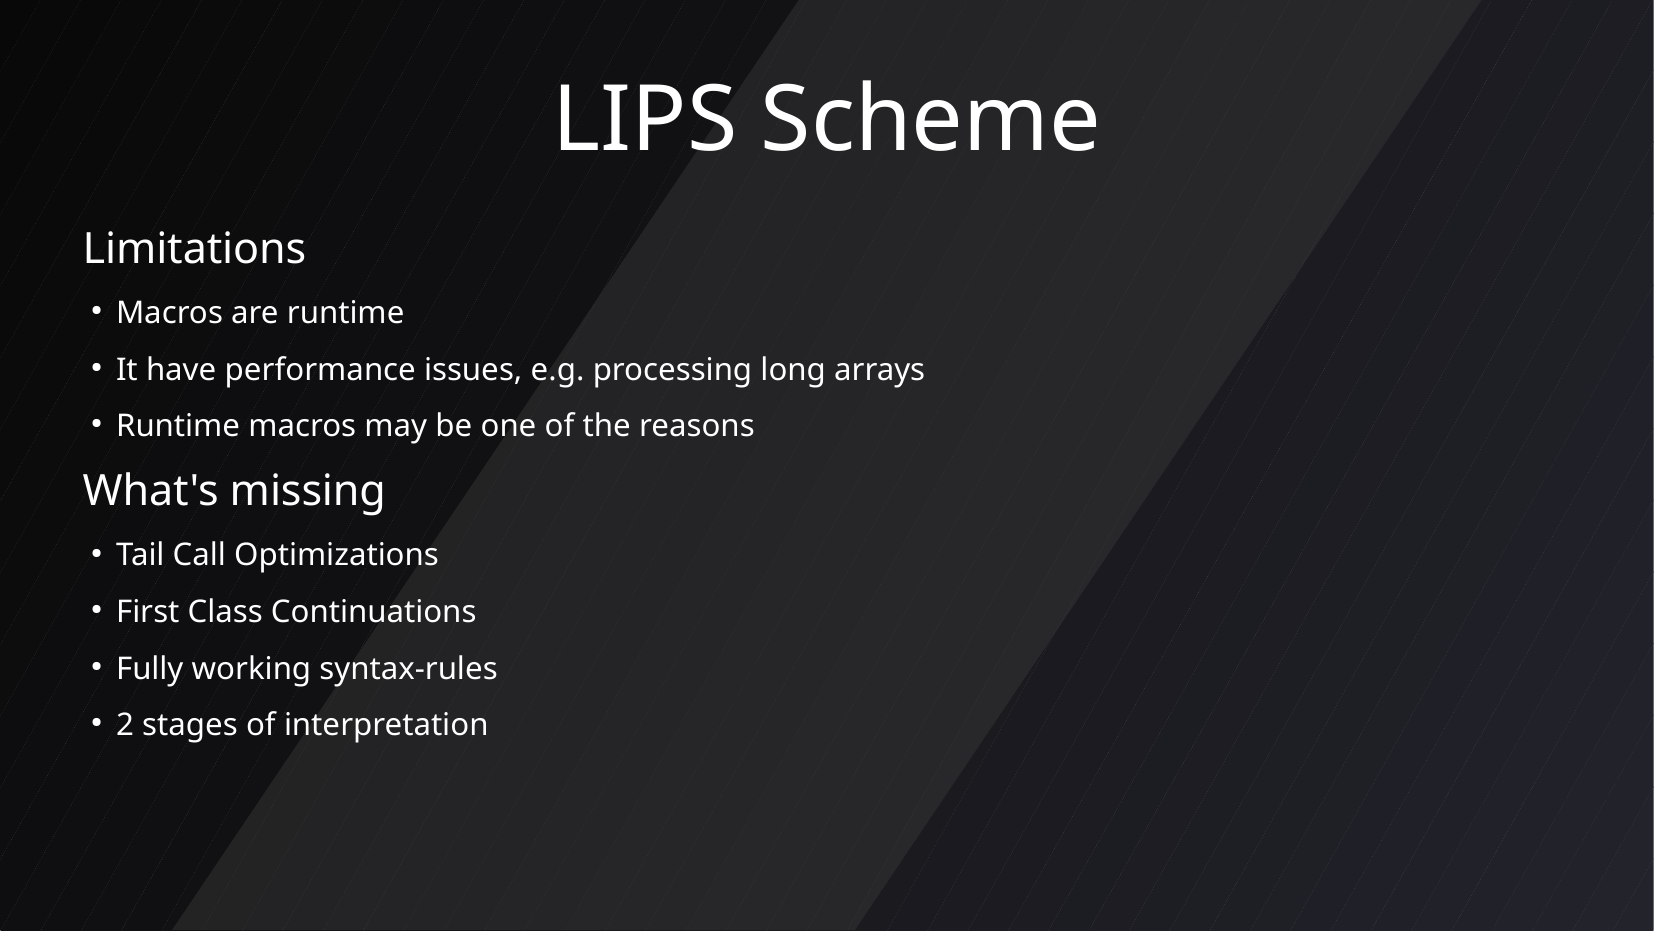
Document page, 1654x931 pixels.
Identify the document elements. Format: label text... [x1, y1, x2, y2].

title LIPS Scheme [82, 37, 1571, 193]
list Limitations Macros are runtime It have performance issues, e.g. processing long arrays Runtime macros may be one of the reasons What's missing Tail Call Optimizations First Class Continuations Fully working syntax-rules 2 stages of interpretation [82, 217, 1571, 758]
